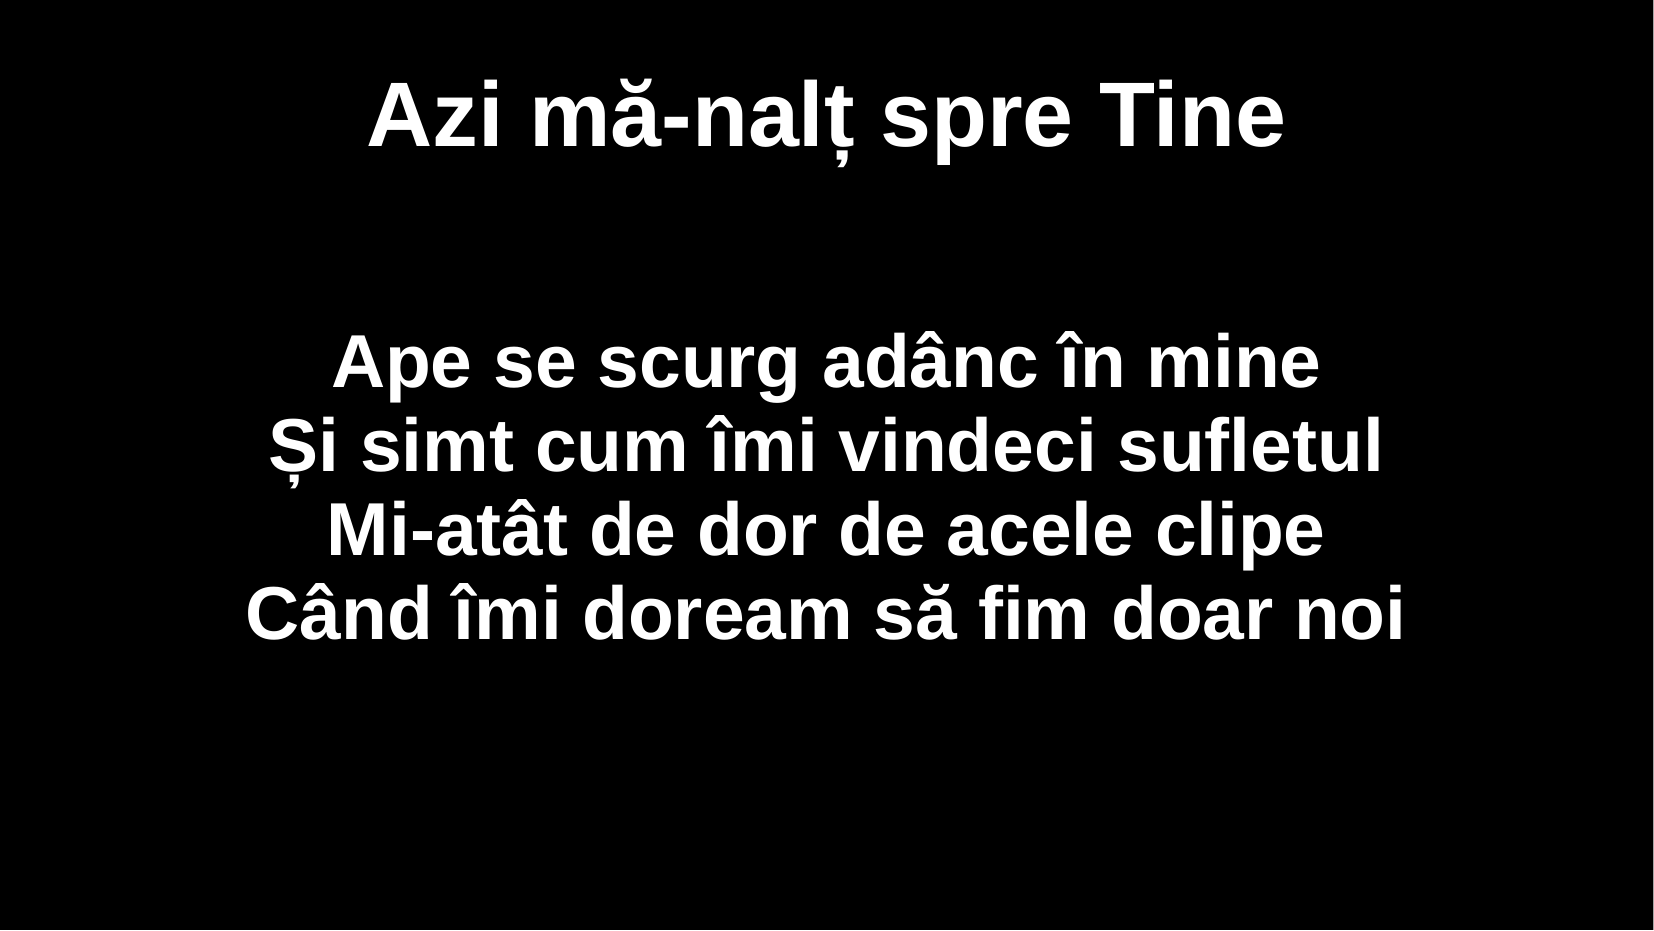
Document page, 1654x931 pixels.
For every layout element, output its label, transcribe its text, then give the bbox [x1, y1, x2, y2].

subtitle Ape se scurg adânc în mine Și simt cum îmi vindeci sufletul Mi-atât de dor de acele clipe Când îmi doream să fim doar noi [82, 217, 1571, 757]
title Azi mă-nalț spre Tine [82, 37, 1571, 193]
